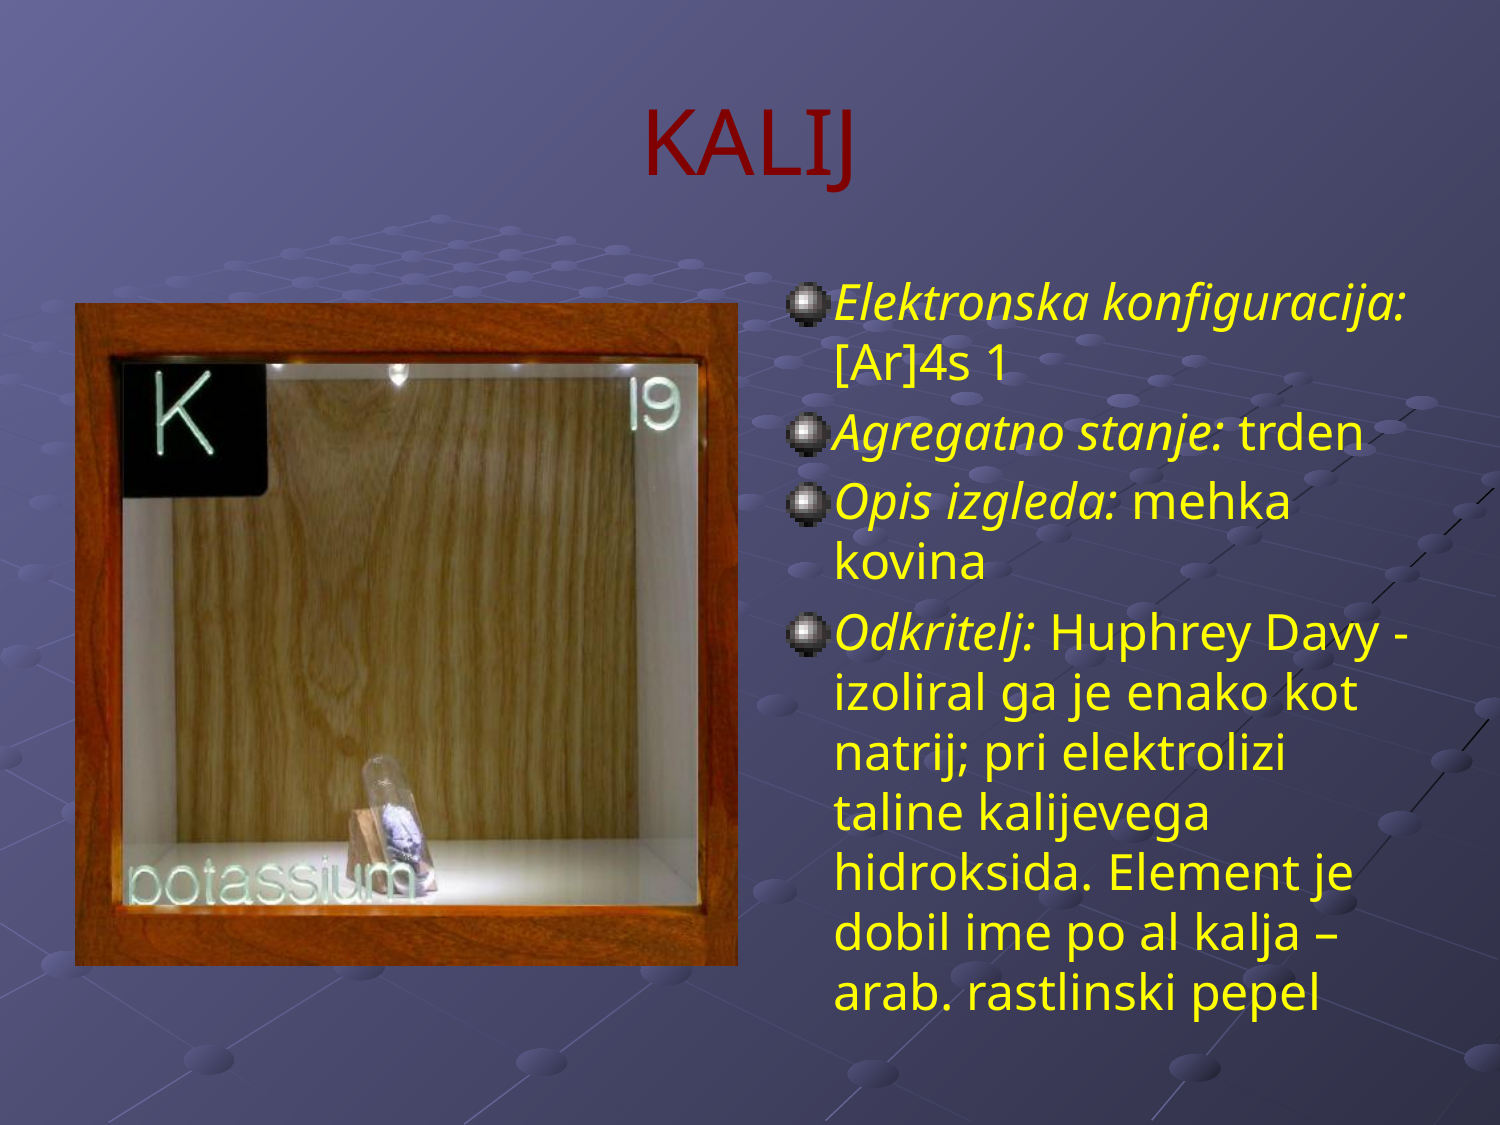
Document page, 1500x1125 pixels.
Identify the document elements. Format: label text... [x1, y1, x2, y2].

list Elektronska konfiguracija: [Ar]4s 1 Agregatno stanje: trden Opis izgleda: mehka kovina Odkritelj: Huphrey Davy - izoliral ga je enako kot natrij; pri elektrolizi taline kalijevega hidroksida. Element je dobil ime po al kalja – arab. rastlinski pepel [762, 262, 1425, 1007]
title KALIJ [75, 45, 1425, 233]
picture [75, 303, 738, 966]
